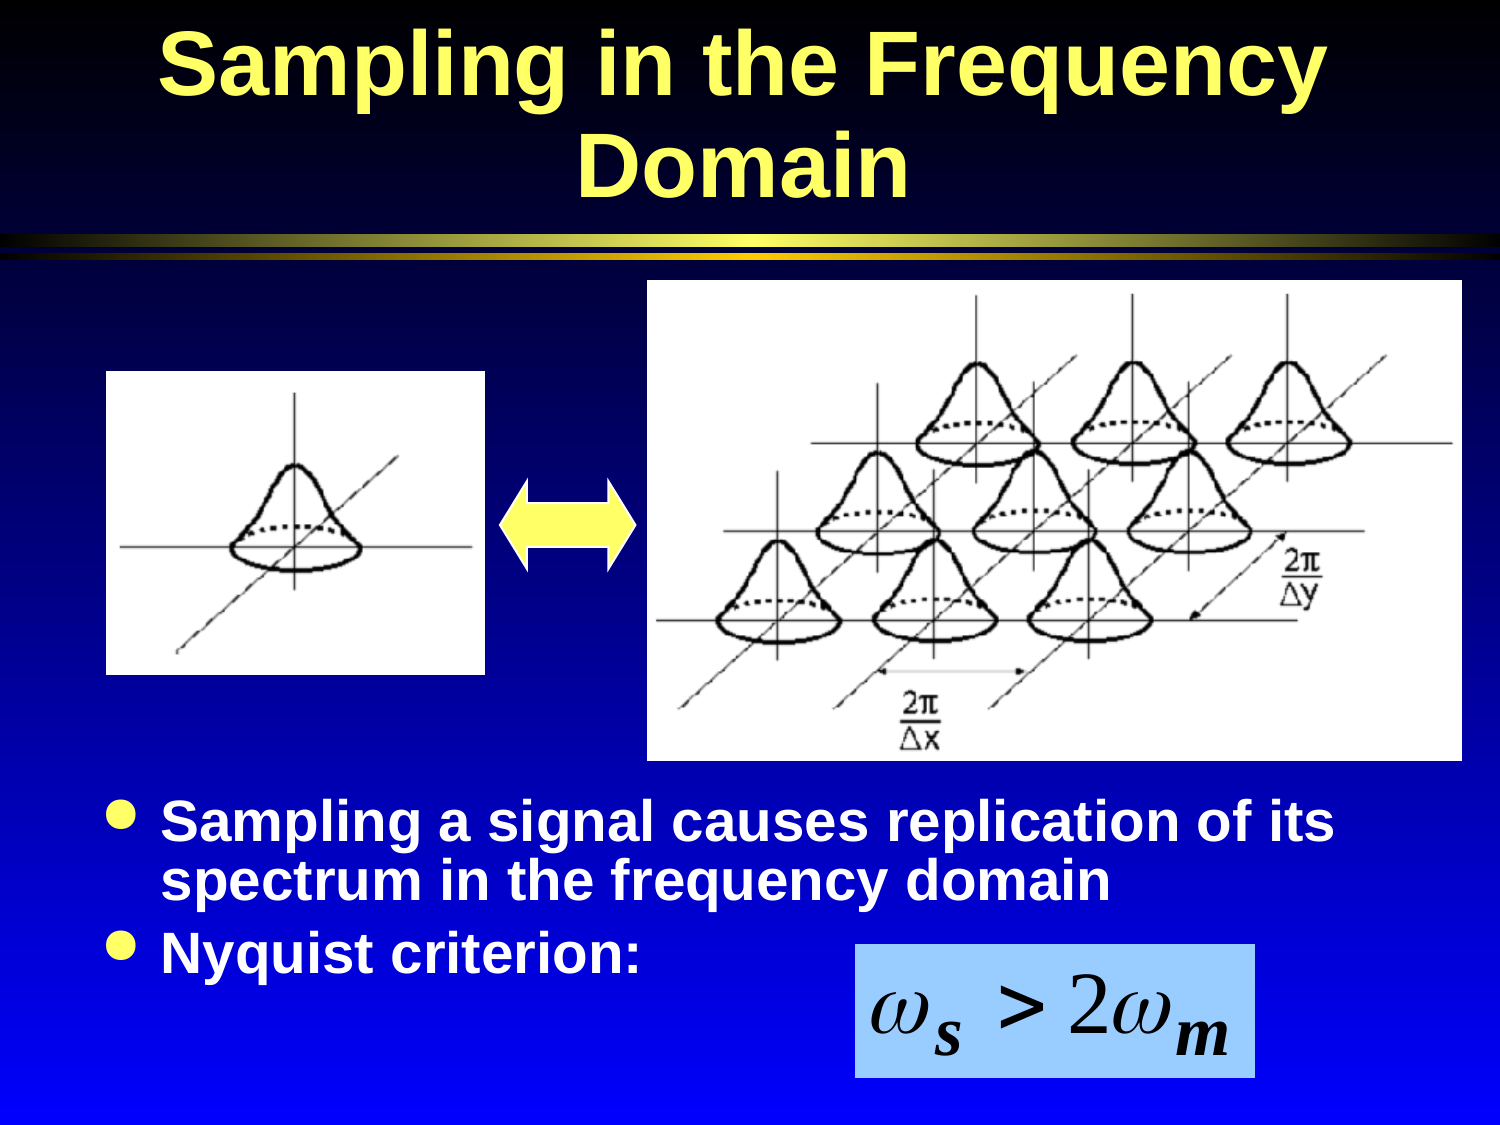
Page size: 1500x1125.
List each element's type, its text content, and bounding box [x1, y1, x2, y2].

picture [647, 280, 1462, 761]
title Sampling in the Frequency Domain [99, 4, 1388, 225]
text_box [499, 481, 636, 569]
chart [855, 944, 1256, 1078]
list Sampling a signal causes replication of its spectrum in the frequency domain Nyquist criterion: [89, 787, 1378, 1000]
picture [106, 371, 485, 675]
